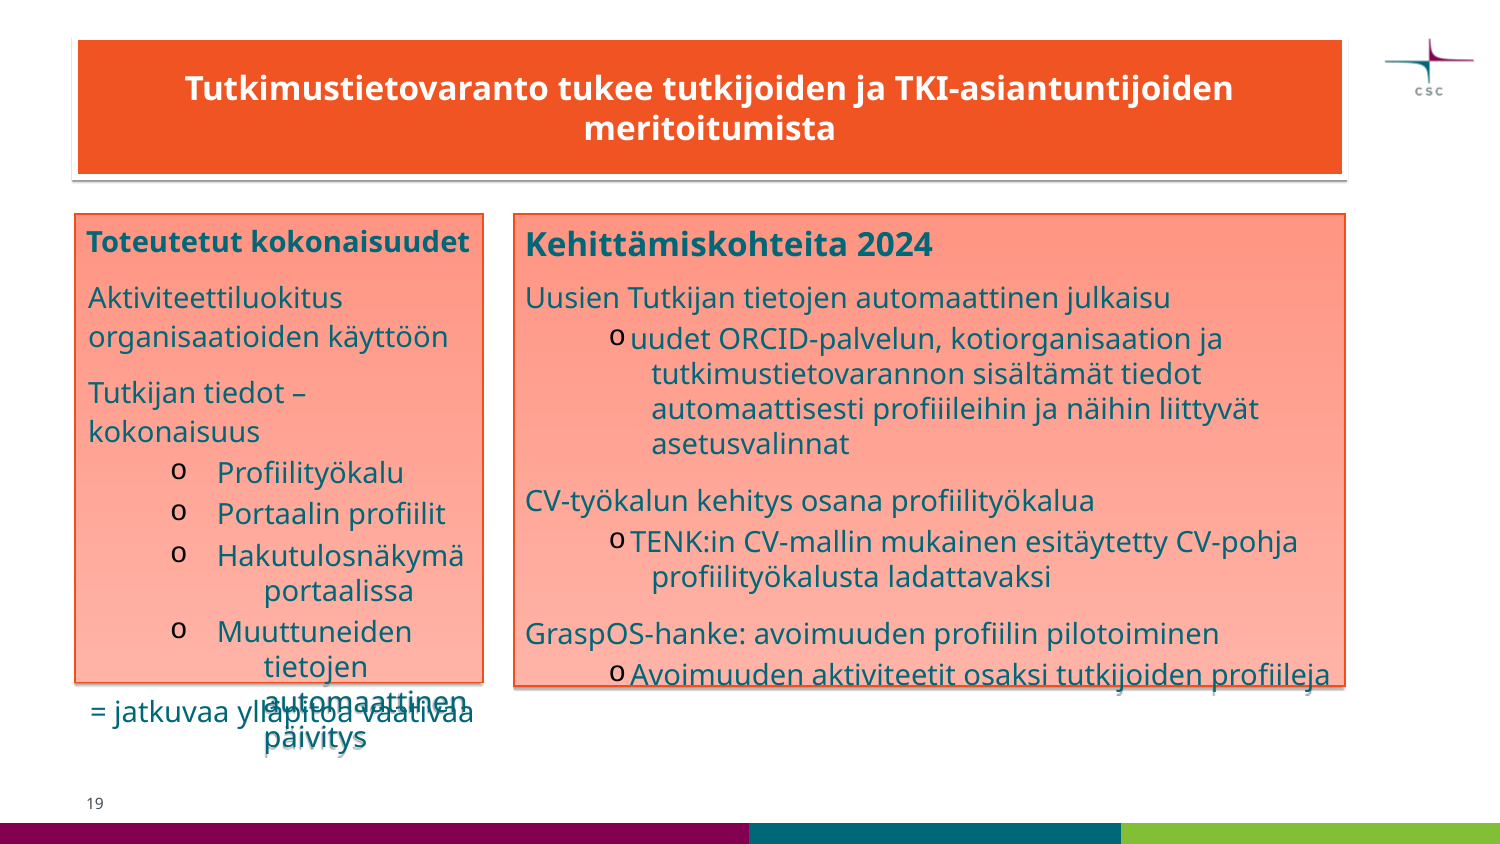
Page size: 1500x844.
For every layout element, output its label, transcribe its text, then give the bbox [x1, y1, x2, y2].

title Tutkimustietovaranto tukee tutkijoiden ja TKI-asiantuntijoiden meritoitumista [75, 36, 1346, 178]
text_box = jatkuvaa ylläpitoa vaativaa [75, 686, 501, 737]
text_box Toteutetut kokonaisuudet Aktiviteettiluokitus organisaatioiden käyttöön Tutkijan tiedot –kokonaisuus Profiilityökalu Portaalin profiilit Hakutulosnäkymä portaalissa Muuttuneiden tietojen automaattinen päivitys [75, 213, 483, 683]
text_box [75, 784, 182, 824]
text_box Kehittämiskohteita 2024 Uusien Tutkijan tietojen automaattinen julkaisu uudet ORCID-palvelun, kotiorganisaation ja tutkimustietovarannon sisältämät tiedot automaattisesti profiiileihin ja näihin liittyvät asetusvalinnat CV-työkalun kehitys osana profiilityökalua TENK:in CV-mallin mukainen esitäytetty CV-pohja profiilityökalusta ladattavaksi GraspOS-hanke: avoimuuden profiilin pilotoiminen Avoimuuden aktiviteetit osaksi tutkijoiden profiileja [513, 213, 1346, 687]
